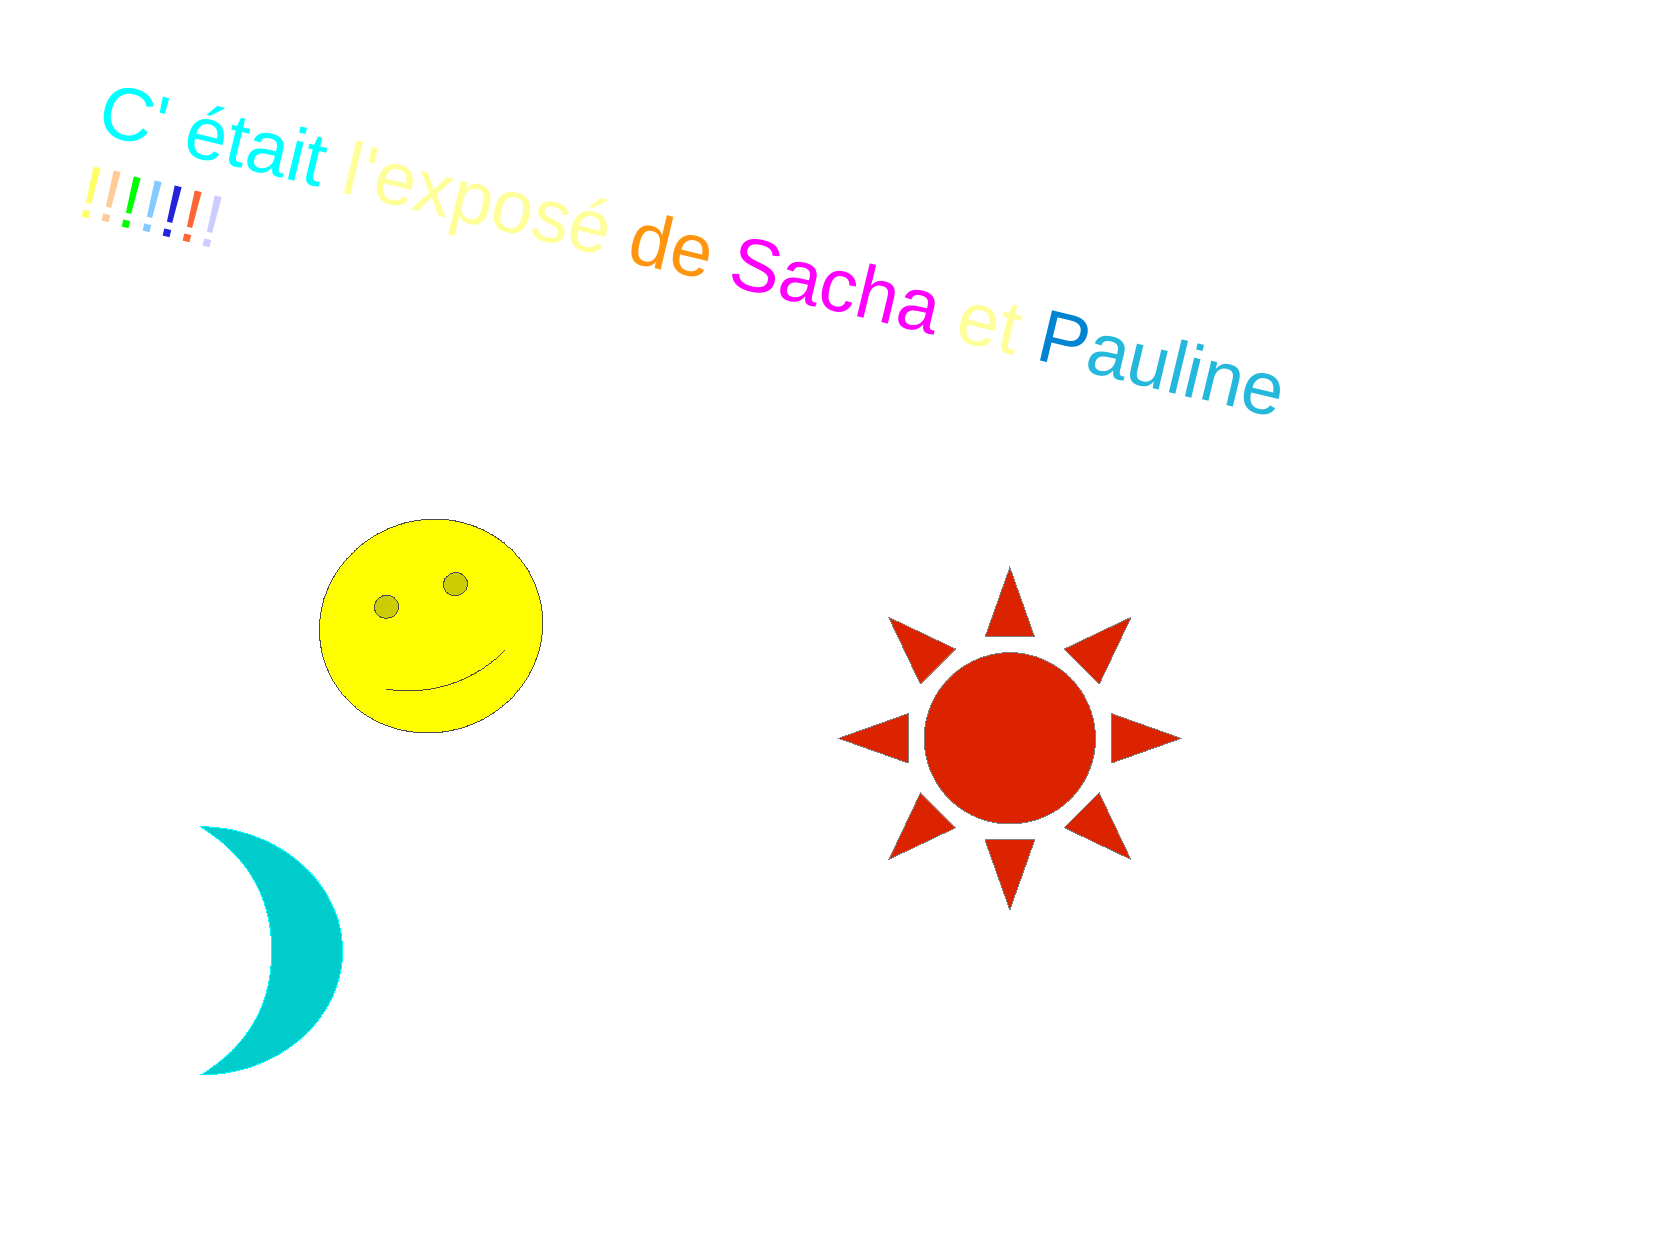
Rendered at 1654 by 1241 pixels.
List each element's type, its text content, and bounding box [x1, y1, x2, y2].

text_box C' était l'exposé de Sacha et Pauline !!!!!!! [54, 56, 1316, 534]
text_box [1064, 617, 1131, 684]
text_box [838, 713, 909, 763]
text_box [985, 839, 1035, 910]
text_box [888, 792, 956, 860]
text_box [1111, 713, 1182, 763]
text_box [985, 566, 1035, 637]
text_box [1064, 792, 1131, 860]
text_box [200, 826, 343, 1075]
text_box [888, 617, 956, 684]
text_box [924, 652, 1096, 824]
text_box [319, 519, 543, 733]
